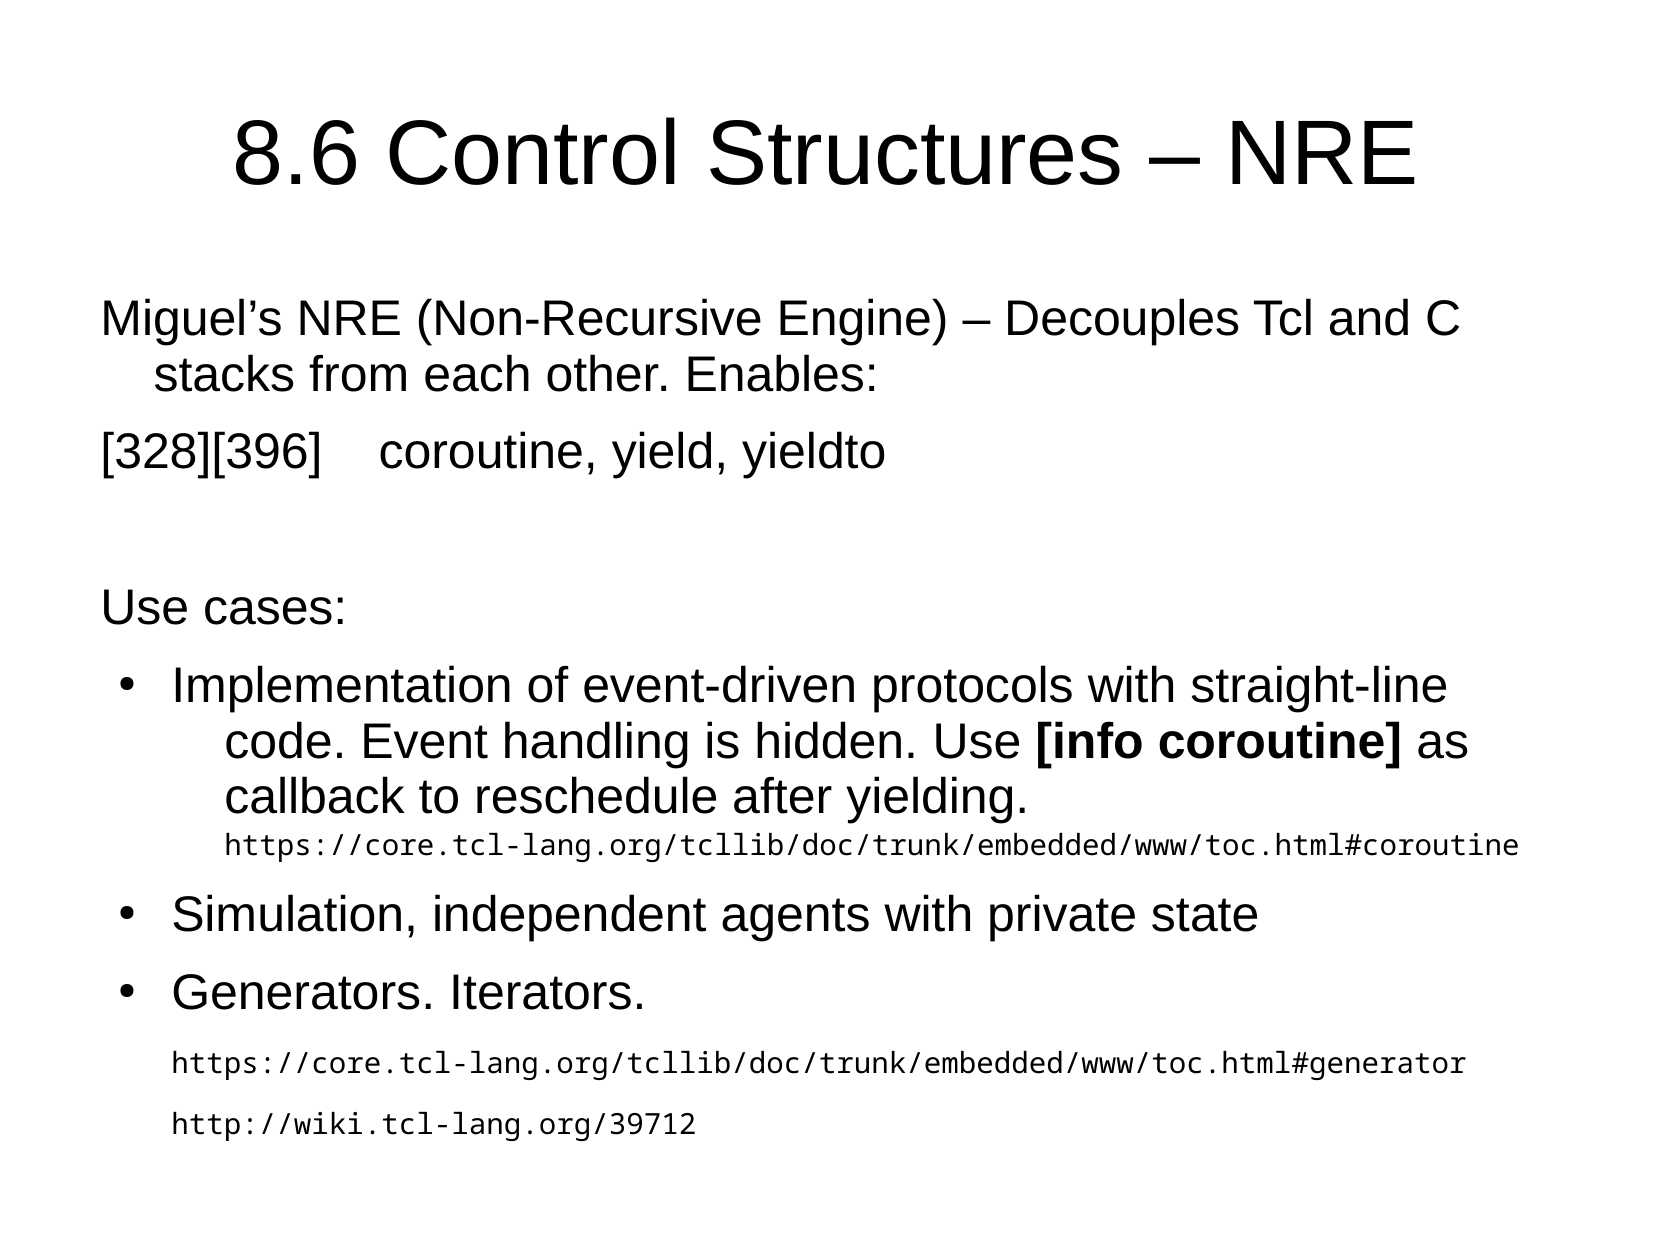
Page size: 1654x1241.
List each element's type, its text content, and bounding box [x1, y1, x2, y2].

list Miguel’s NRE (Non-Recursive Engine) – Decouples Tcl and C stacks from each other. Enables: [328][396] coroutine, yield, yieldto Use cases: Implementation of event-driven protocols with straight-line code. Event handling is hidden. Use [info coroutine] as callback to reschedule after yielding. https://core.tcl-lang.org/tcllib/doc/trunk/embedded/www/toc.html#coroutine Simulation, independent agents with private state Generators. Iterators. https://core.tcl-lang.org/tcllib/doc/trunk/embedded/www/toc.html#generator http://wiki.tcl-lang.org/39712 [82, 290, 1571, 1201]
title 8.6 Control Structures – NRE [82, 56, 1571, 250]
